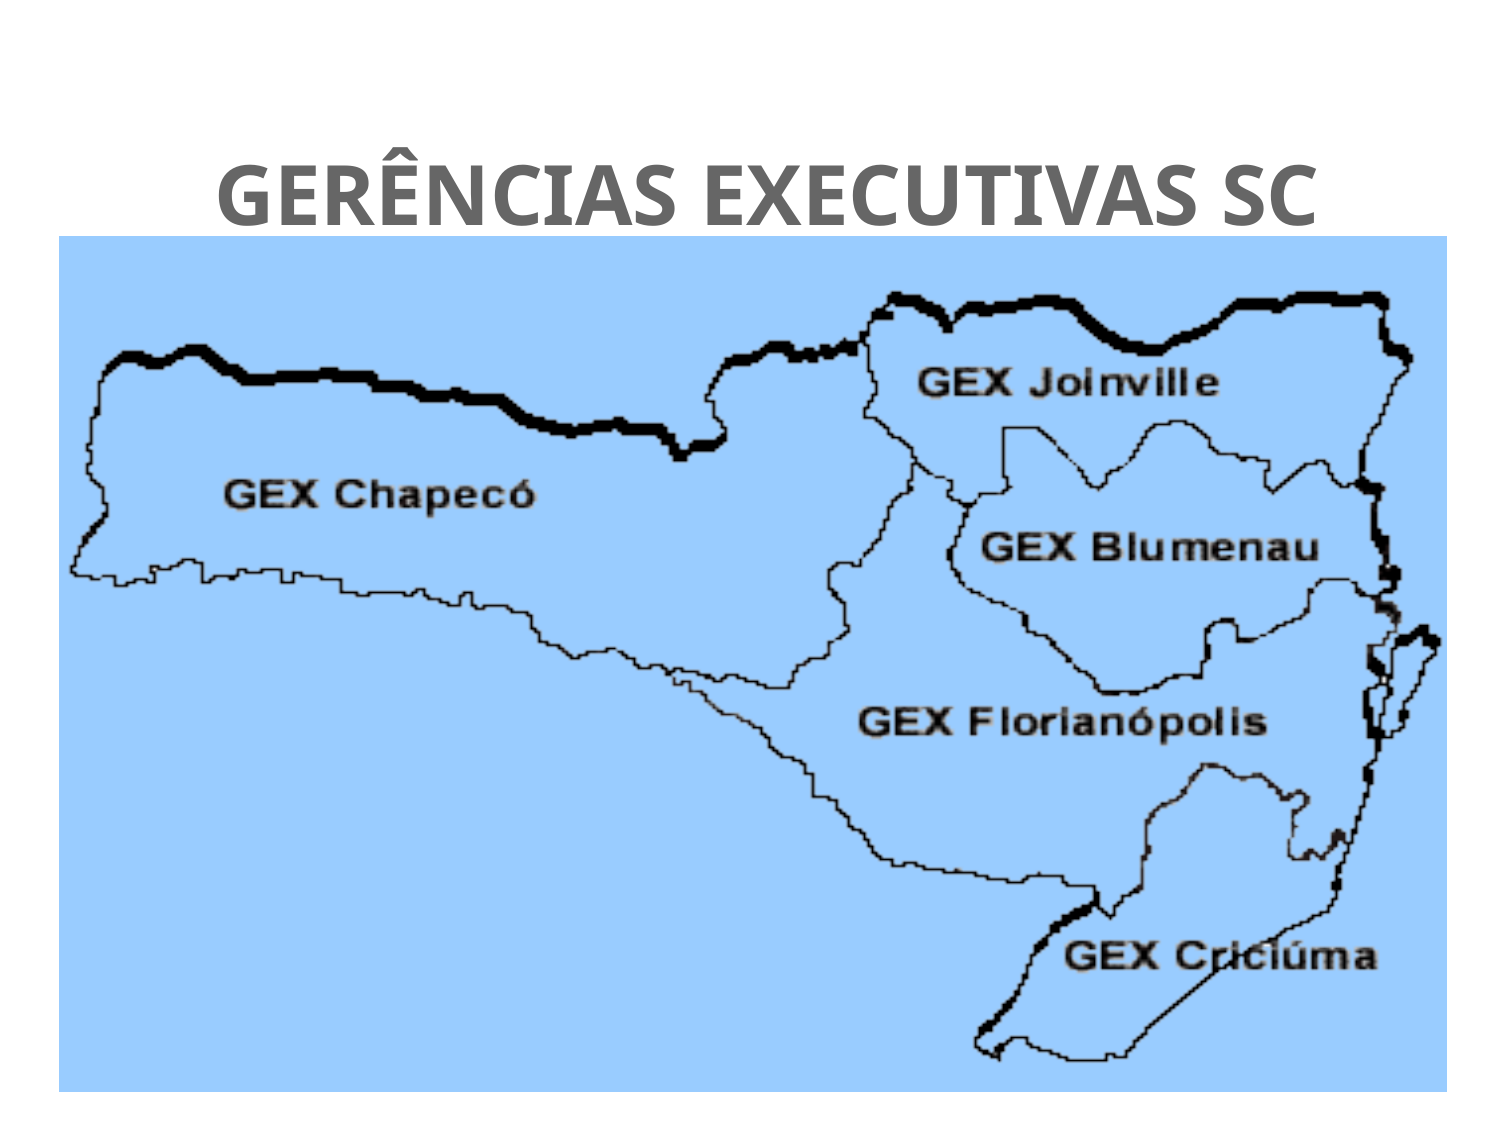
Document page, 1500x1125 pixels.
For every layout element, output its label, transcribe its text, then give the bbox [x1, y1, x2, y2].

title GERÊNCIAS EXECUTIVAS SC [74, 118, 1425, 236]
picture [59, 236, 1447, 1093]
